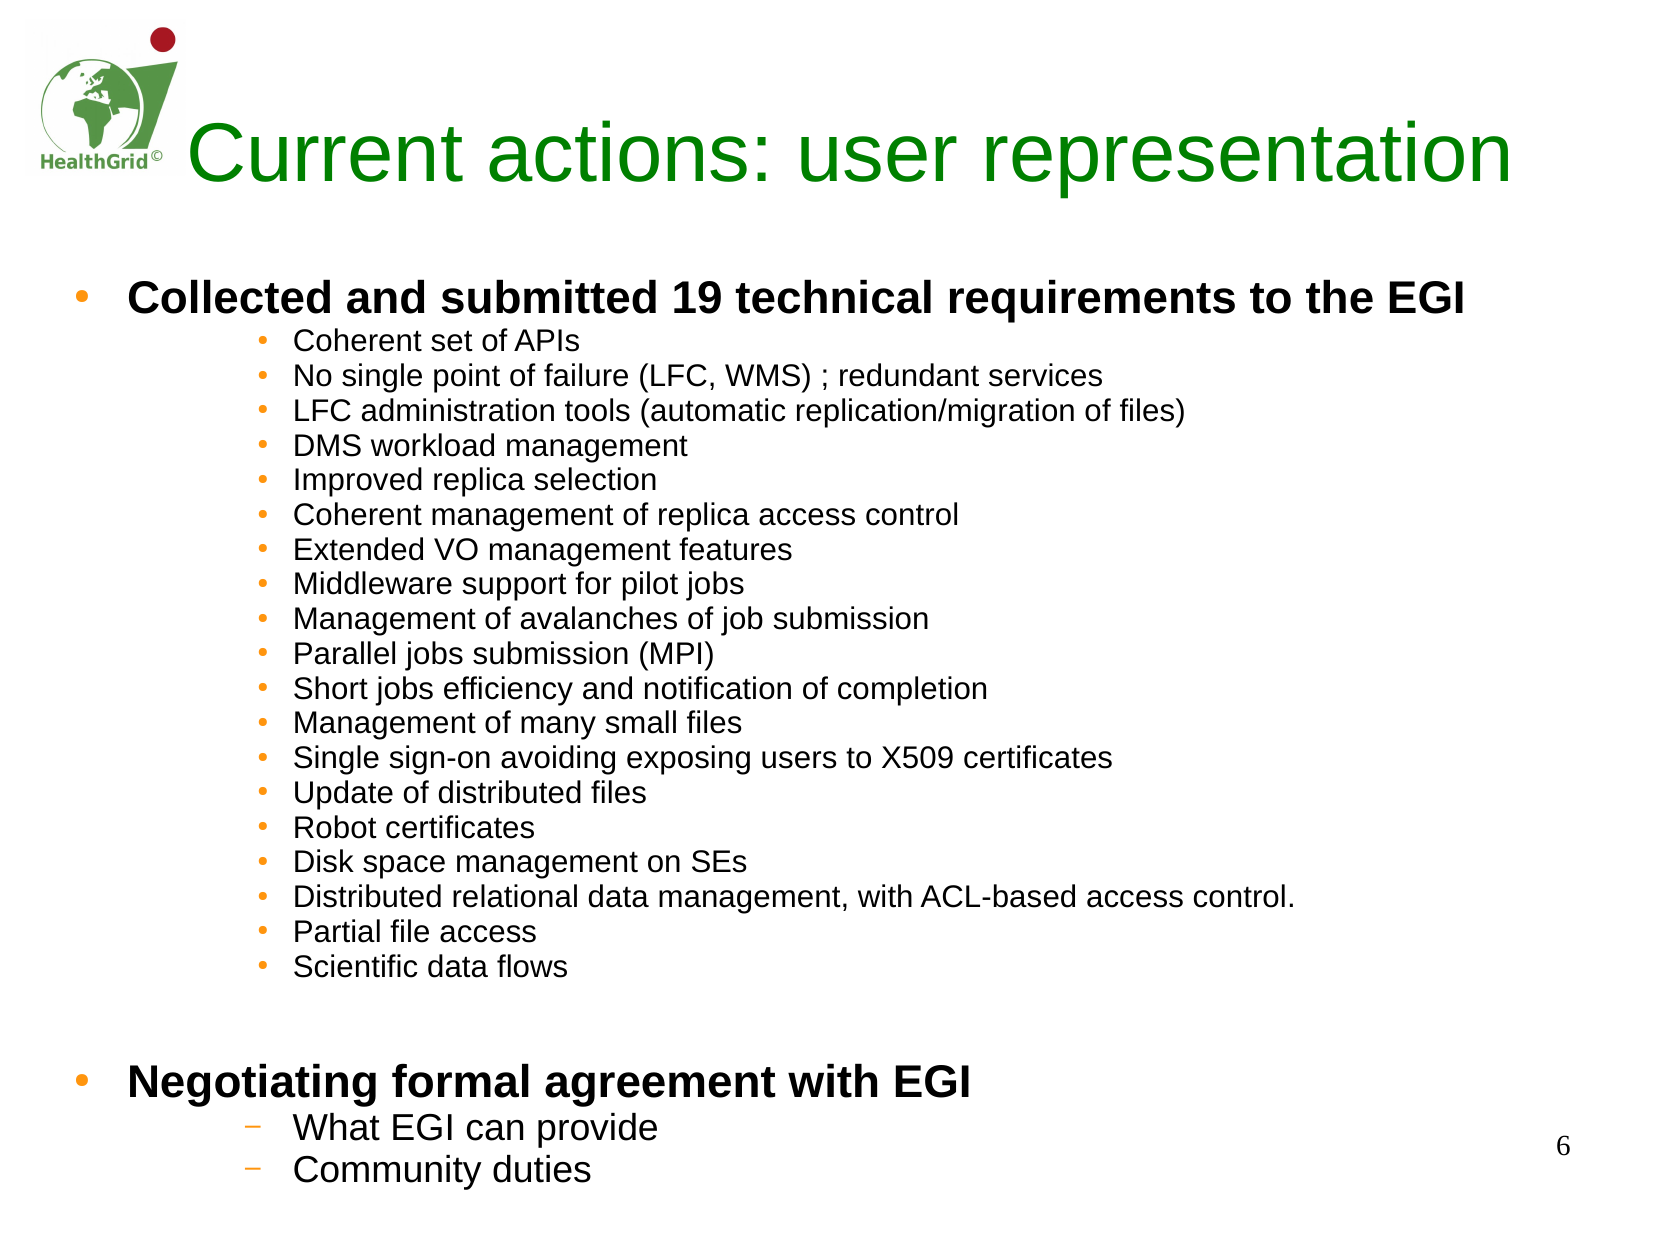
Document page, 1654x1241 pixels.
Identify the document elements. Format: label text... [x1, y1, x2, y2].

picture [25, 19, 186, 176]
list Collected and submitted 19 technical requirements to the EGI Coherent set of APIs No single point of failure (LFC, WMS) ; redundant services LFC administration tools (automatic replication/migration of files) DMS workload management Improved replica selection Coherent management of replica access control Extended VO management features Middleware support for pilot jobs Management of avalanches of job submission Parallel jobs submission (MPI) Short jobs efficiency and notification of completion Management of many small files Single sign-on avoiding exposing users to X509 certificates Update of distributed files Robot certificates Disk space management on SEs Distributed relational data management, with ACL-based access control. Partial file access Scientific data flows Negotiating formal agreement with EGI What EGI can provide Community duties [56, 272, 1583, 1191]
title Current actions: user representation [106, 56, 1595, 250]
